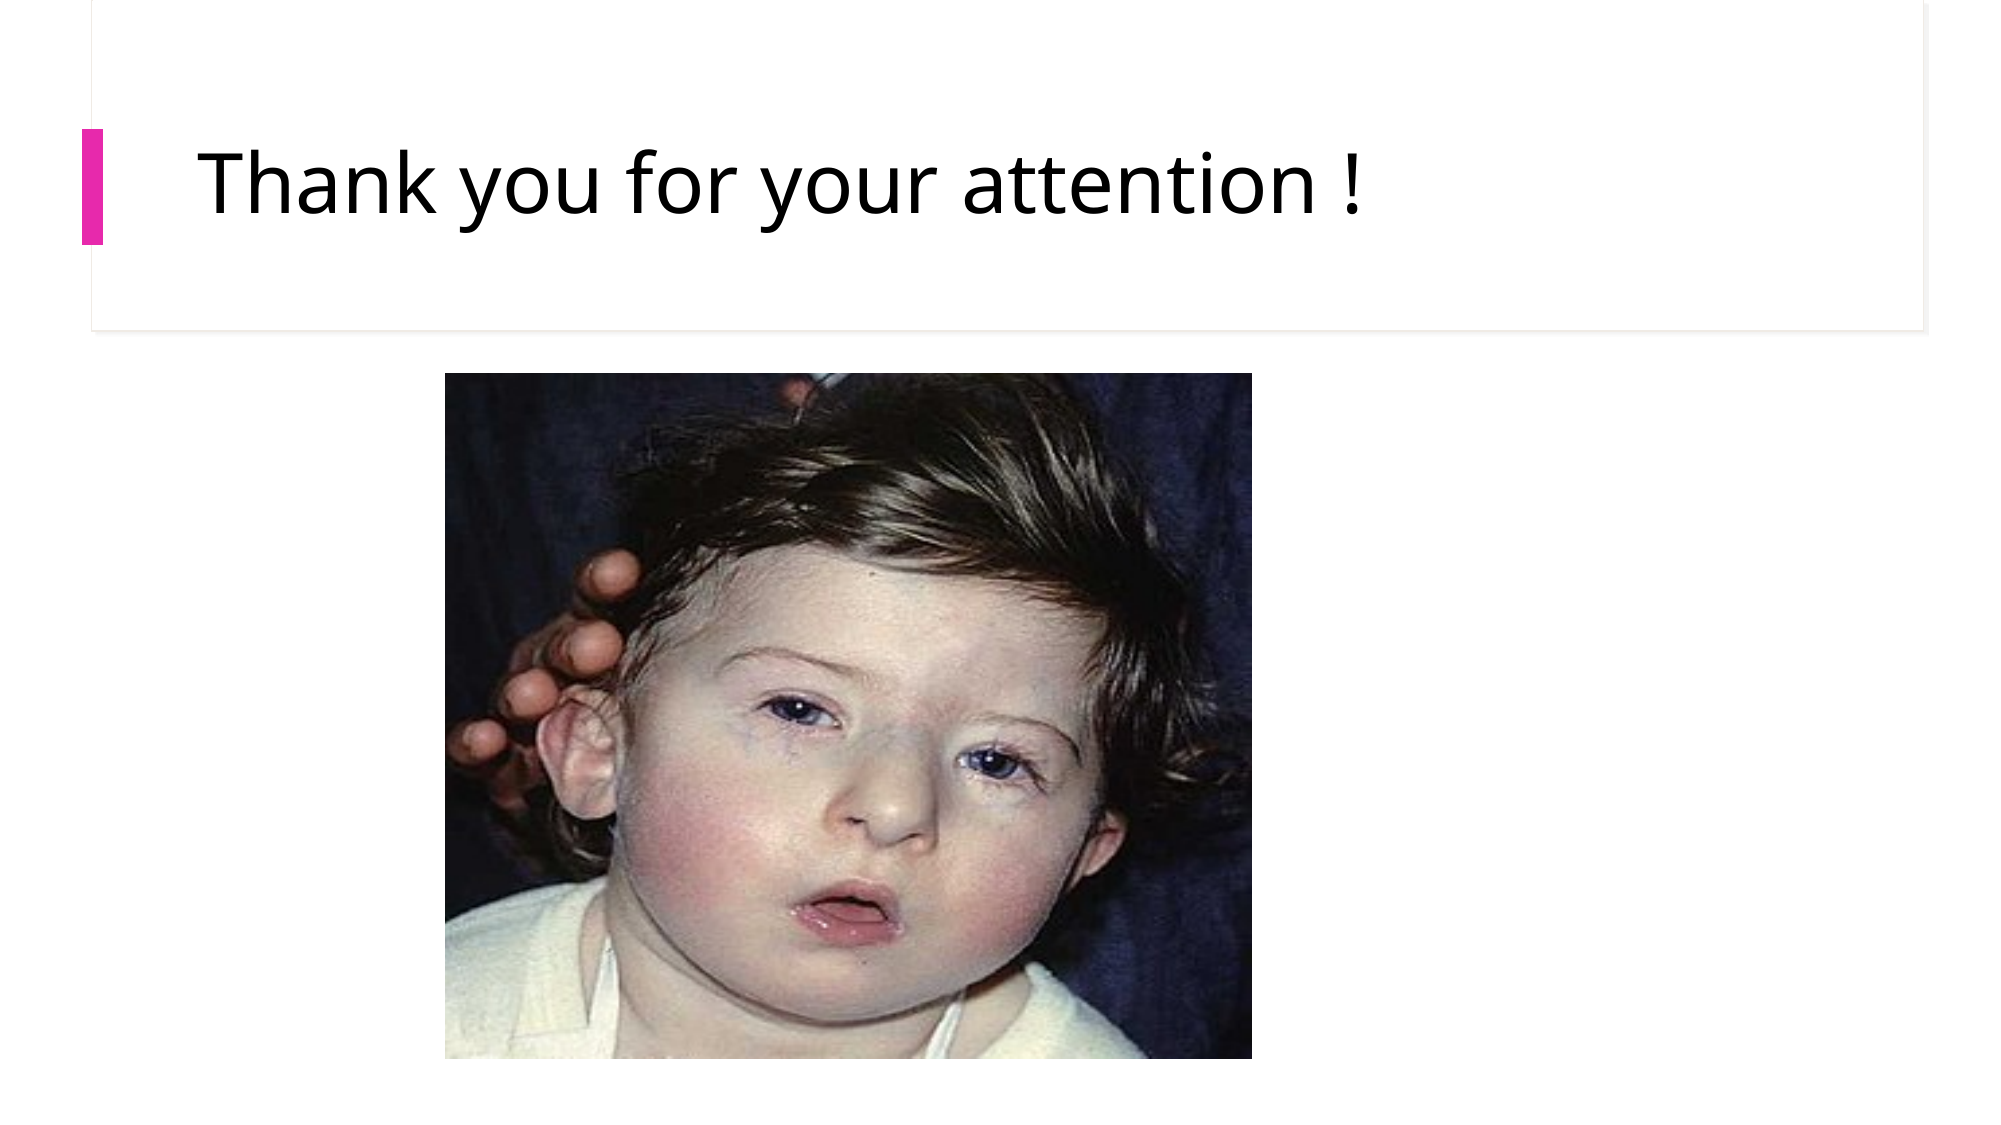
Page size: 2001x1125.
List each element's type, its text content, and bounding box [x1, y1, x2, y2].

picture [445, 373, 1252, 1059]
title Thank you for your attention ! [183, 90, 1852, 284]
